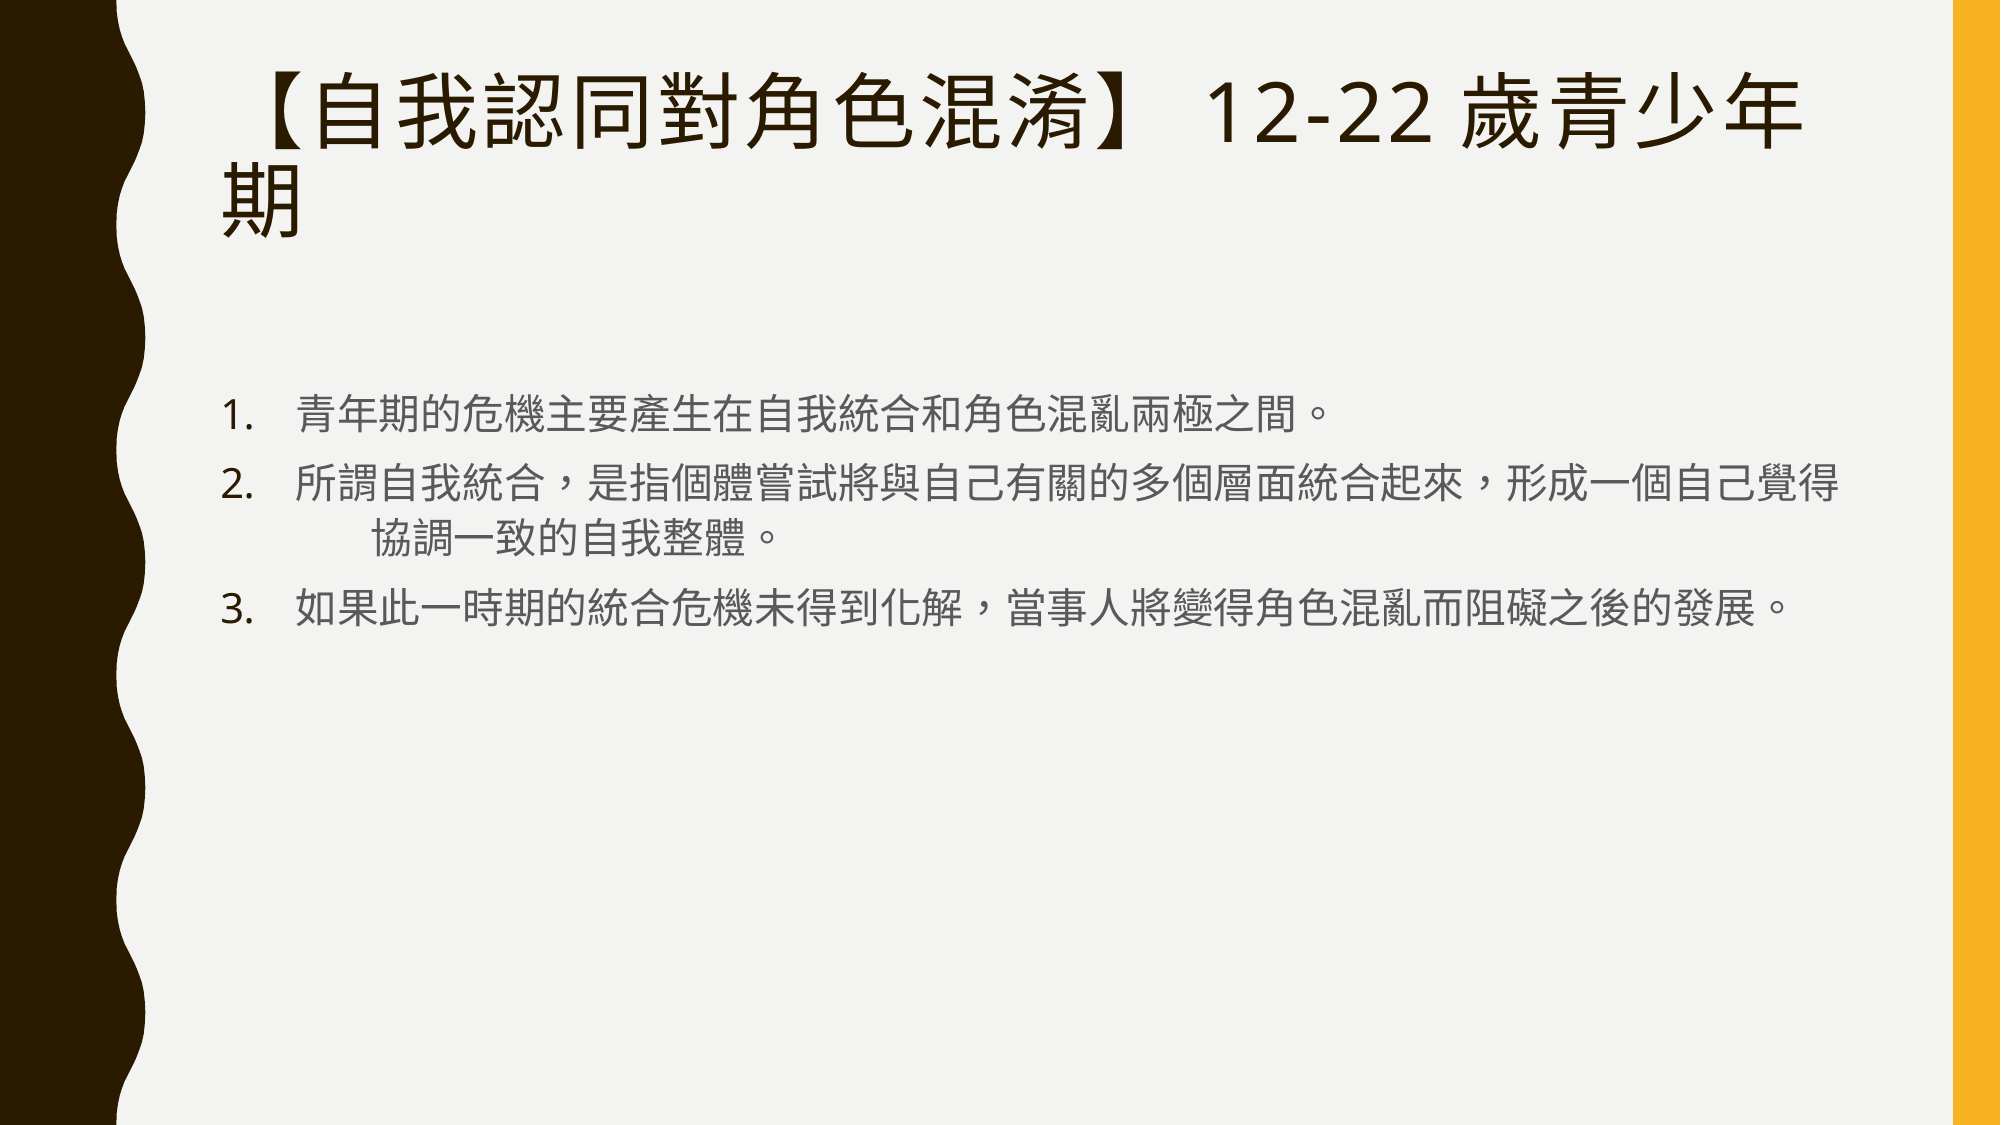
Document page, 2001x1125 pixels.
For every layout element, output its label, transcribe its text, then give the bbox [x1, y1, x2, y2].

list 青年期的危機主要產生在自我統合和角色混亂兩極之間。 所謂自我統合，是指個體嘗試將與自己有關的多個層面統合起來，形成一個自己覺得協調一致的自我整體。 如果此一時期的統合危機未得到化解，當事人將變得角色混亂而阻礙之後的發展。 [205, 375, 1876, 965]
title 【自我認同對角色混淆】12-22歲青少年期 [205, 62, 1907, 308]
